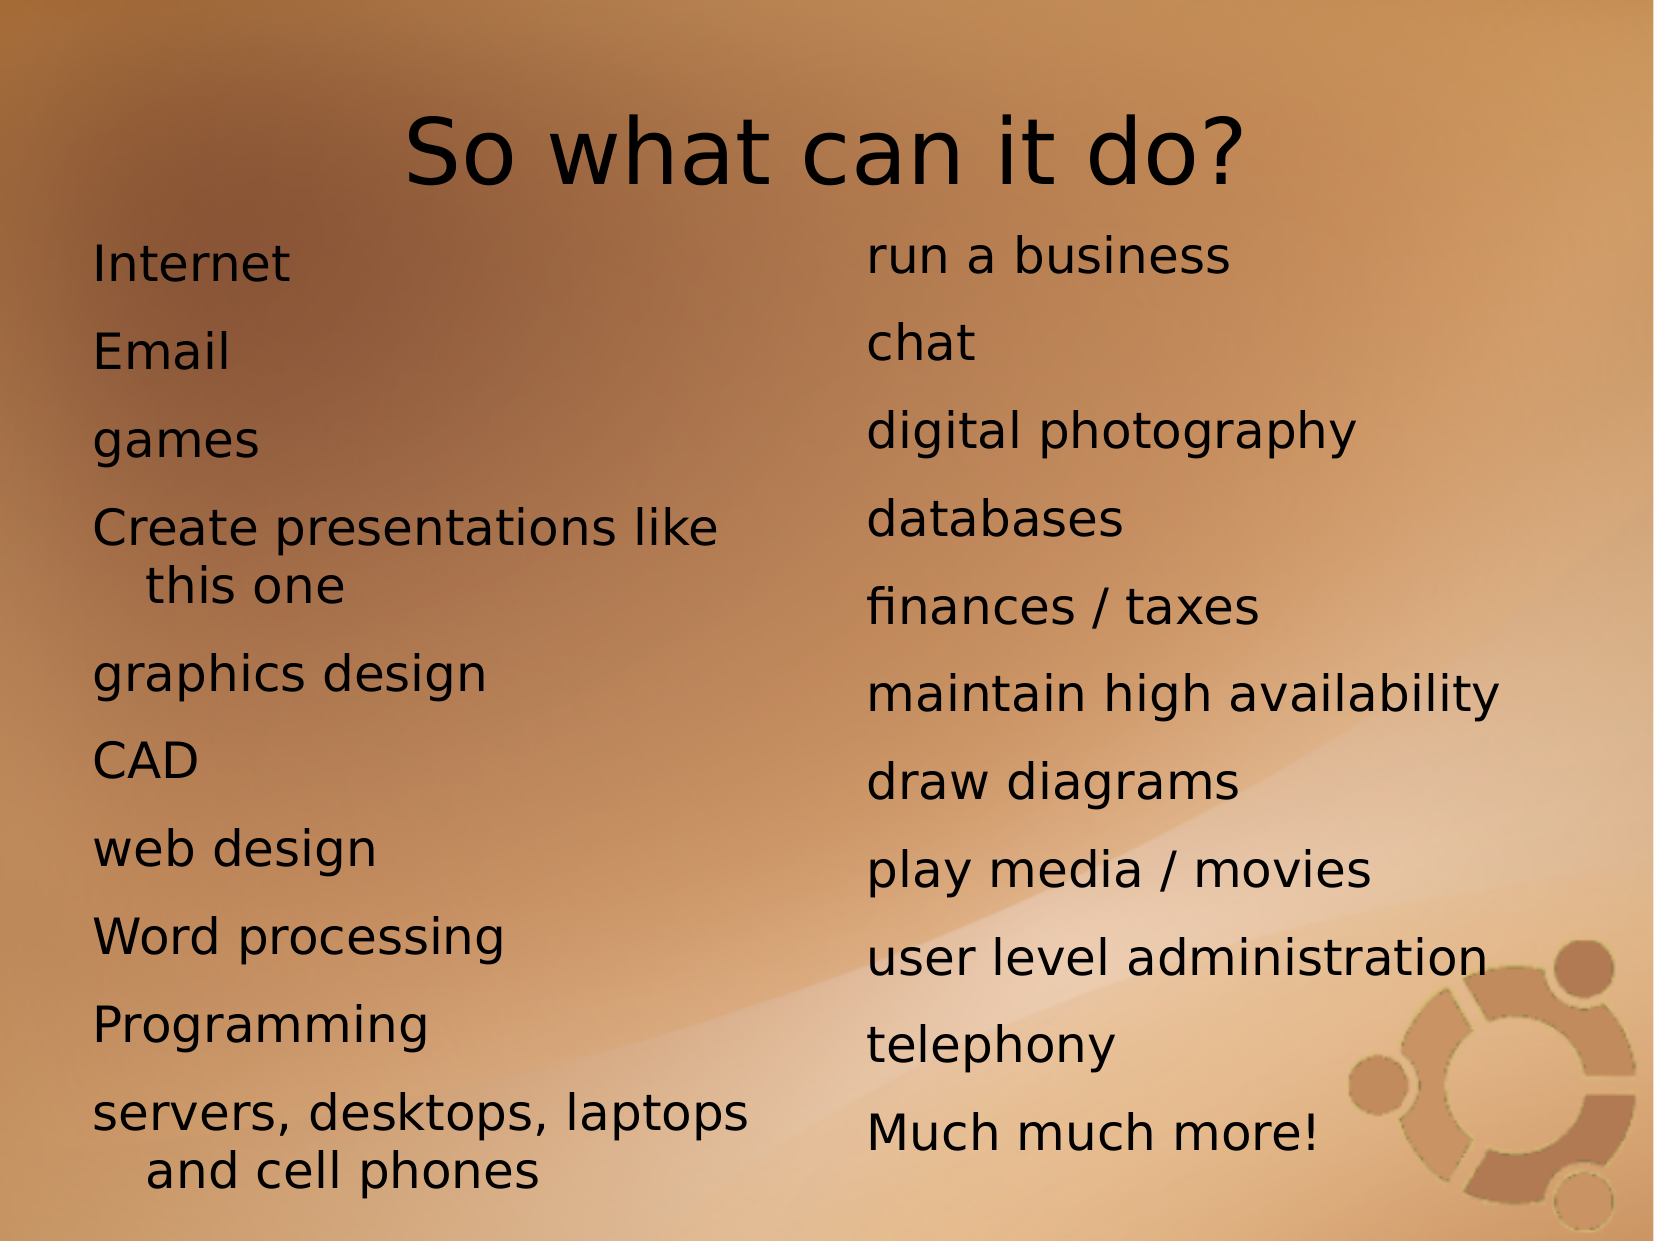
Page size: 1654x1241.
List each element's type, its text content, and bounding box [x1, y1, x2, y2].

list run a business chat digital photography databases finances / taxes maintain high availability draw diagrams play media / movies user level administration telephony Much much more! [848, 226, 1576, 1163]
title So what can it do? [82, 49, 1571, 257]
picture [0, 0, 1654, 1241]
list Internet Email games Create presentations like this one graphics design CAD web design Word processing Programming servers, desktops, laptops and cell phones [75, 235, 802, 1201]
